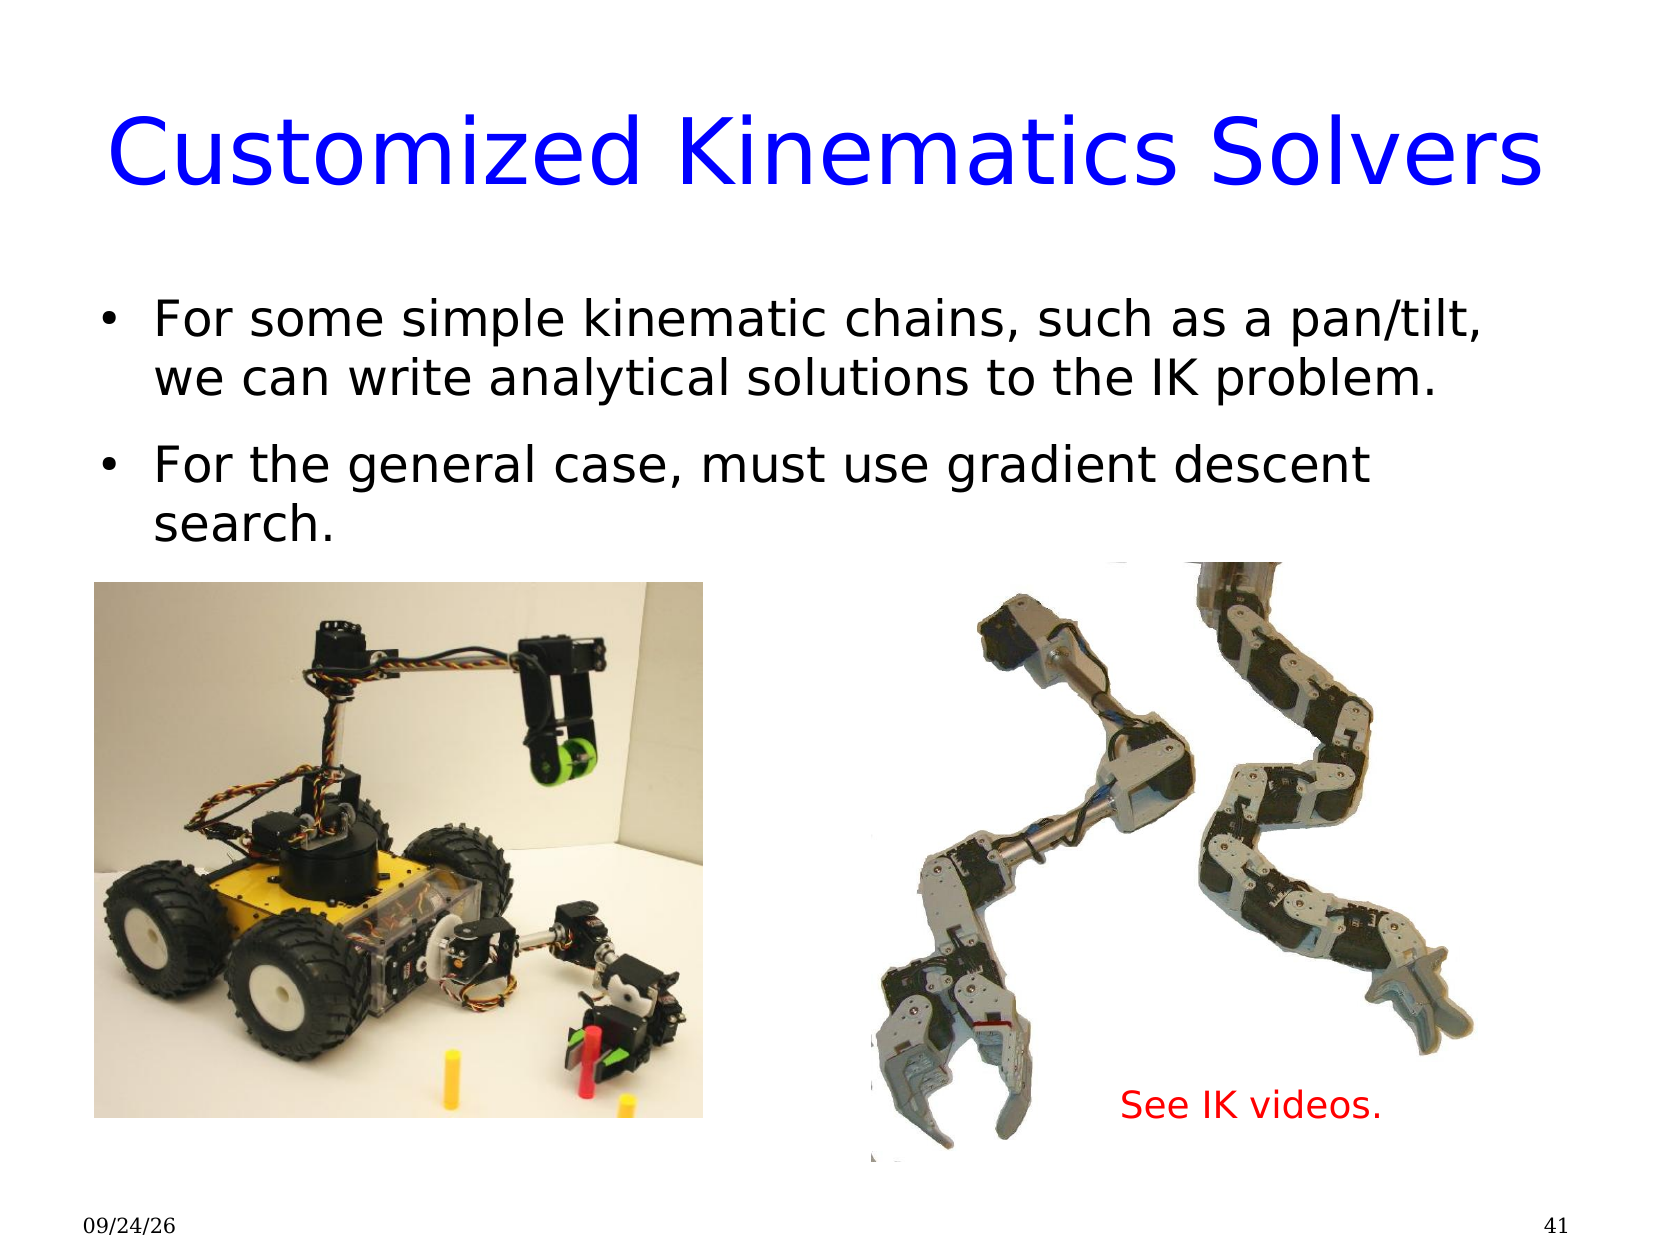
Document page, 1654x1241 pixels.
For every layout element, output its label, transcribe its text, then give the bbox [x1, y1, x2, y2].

text_box See IK videos. [1105, 1076, 1532, 1136]
list For some simple kinematic chains, such as a pan/tilt, we can write analytical solutions to the IK problem. For the general case, must use gradient descent search. [82, 290, 1571, 1095]
picture [94, 582, 703, 1118]
picture [871, 562, 1478, 1162]
title Customized Kinematics Solvers [82, 56, 1571, 250]
